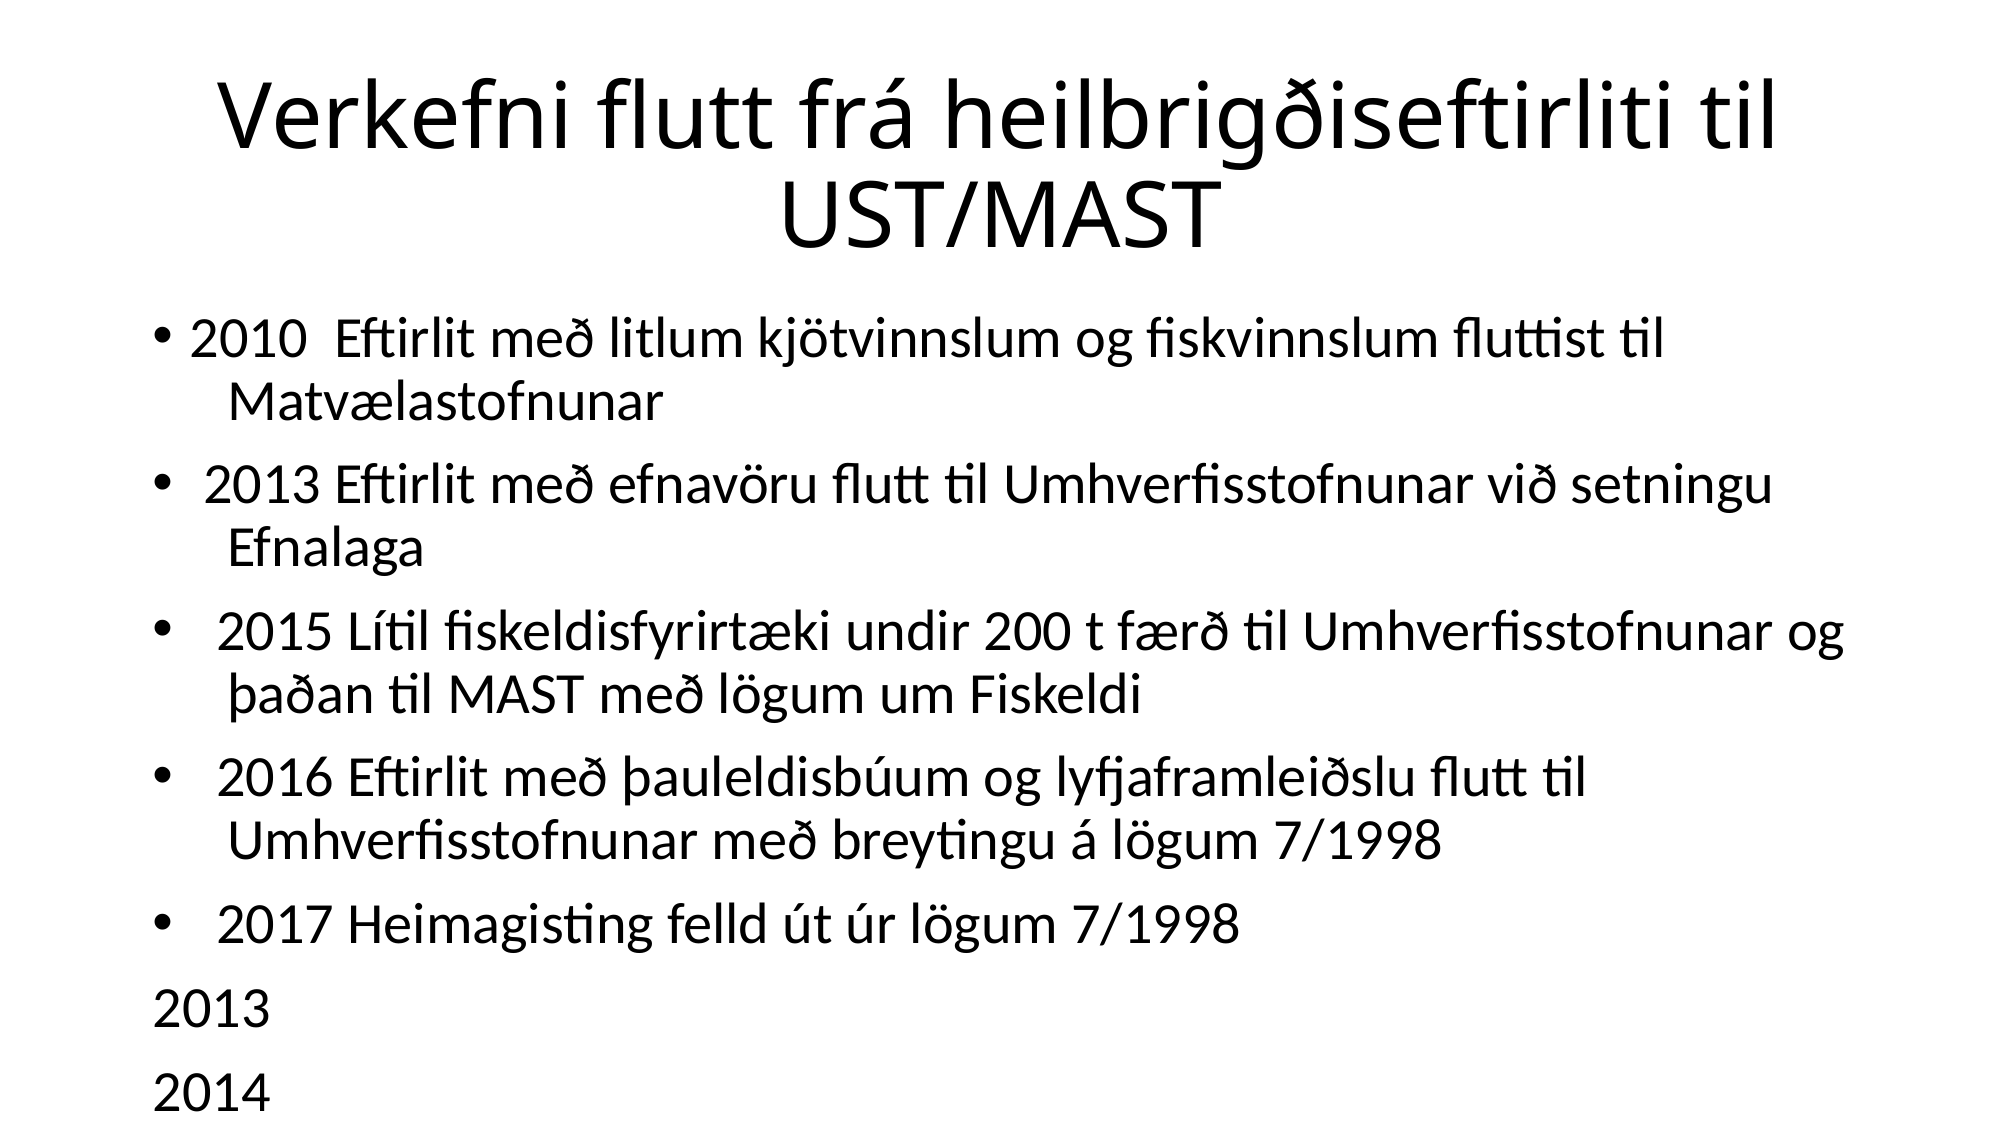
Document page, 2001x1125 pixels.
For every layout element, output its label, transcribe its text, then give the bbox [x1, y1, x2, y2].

title Verkefni flutt frá heilbrigðiseftirliti til UST/MAST [137, 59, 1863, 278]
list 2010 Eftirlit með litlum kjötvinnslum og fiskvinnslum fluttist til Matvælastofnunar 2013 Eftirlit með efnavöru flutt til Umhverfisstofnunar við setningu Efnalaga 2015 Lítil fiskeldisfyrirtæki undir 200 t færð til Umhverfisstofnunar og þaðan til MAST með lögum um Fiskeldi 2016 Eftirlit með þauleldisbúum og lyfjaframleiðslu flutt til Umhverfisstofnunar með breytingu á lögum 7/1998 2017 Heimagisting felld út úr lögum 7/1998 [137, 299, 1863, 1014]
